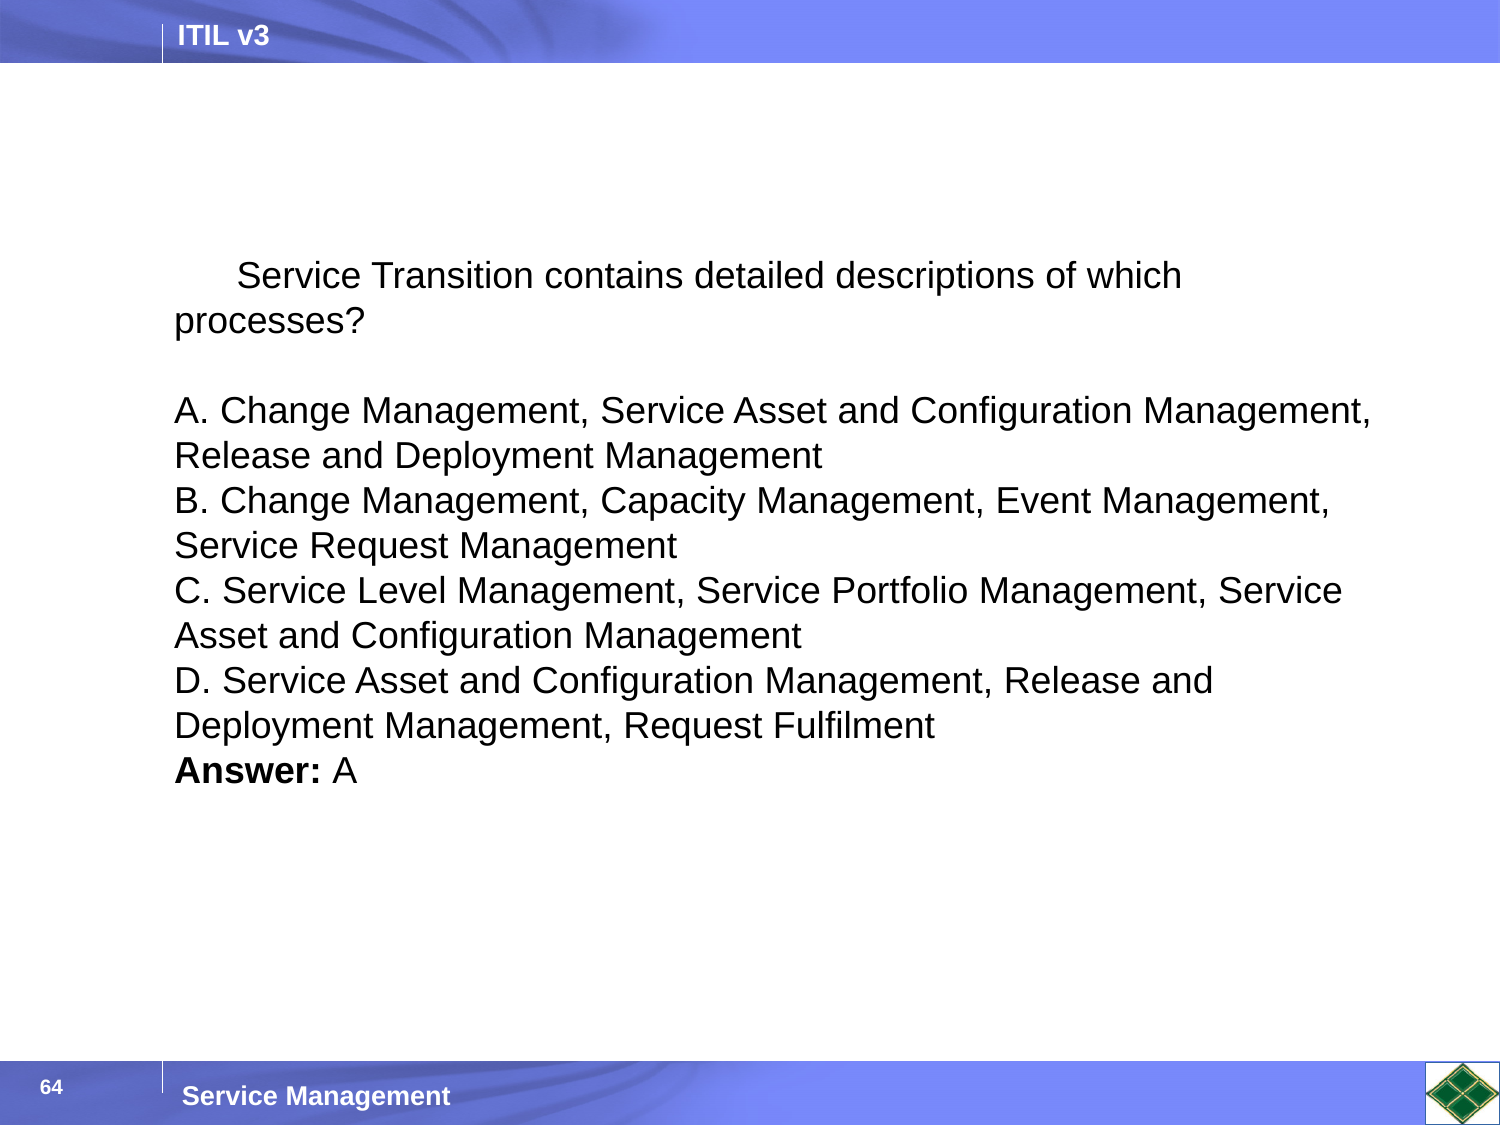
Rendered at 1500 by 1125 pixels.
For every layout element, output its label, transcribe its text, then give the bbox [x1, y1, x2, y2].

picture [0, 0, 1500, 63]
text_box <číslo> [25, 1066, 191, 1119]
picture [0, 1061, 1500, 1125]
picture [1426, 1063, 1499, 1124]
text_box 31. Service Transition contains detailed descriptions of which processes? A. Change Management, Service Asset and Configuration Management, Release and Deployment Management B. Change Management, Capacity Management, Event Management, Service Request Management C. Service Level Management, Service Portfolio Management, Service Asset and Configuration Management D. Service Asset and Configuration Management, Release and Deployment Management, Request Fulfilment Answer: A [159, 243, 1388, 799]
